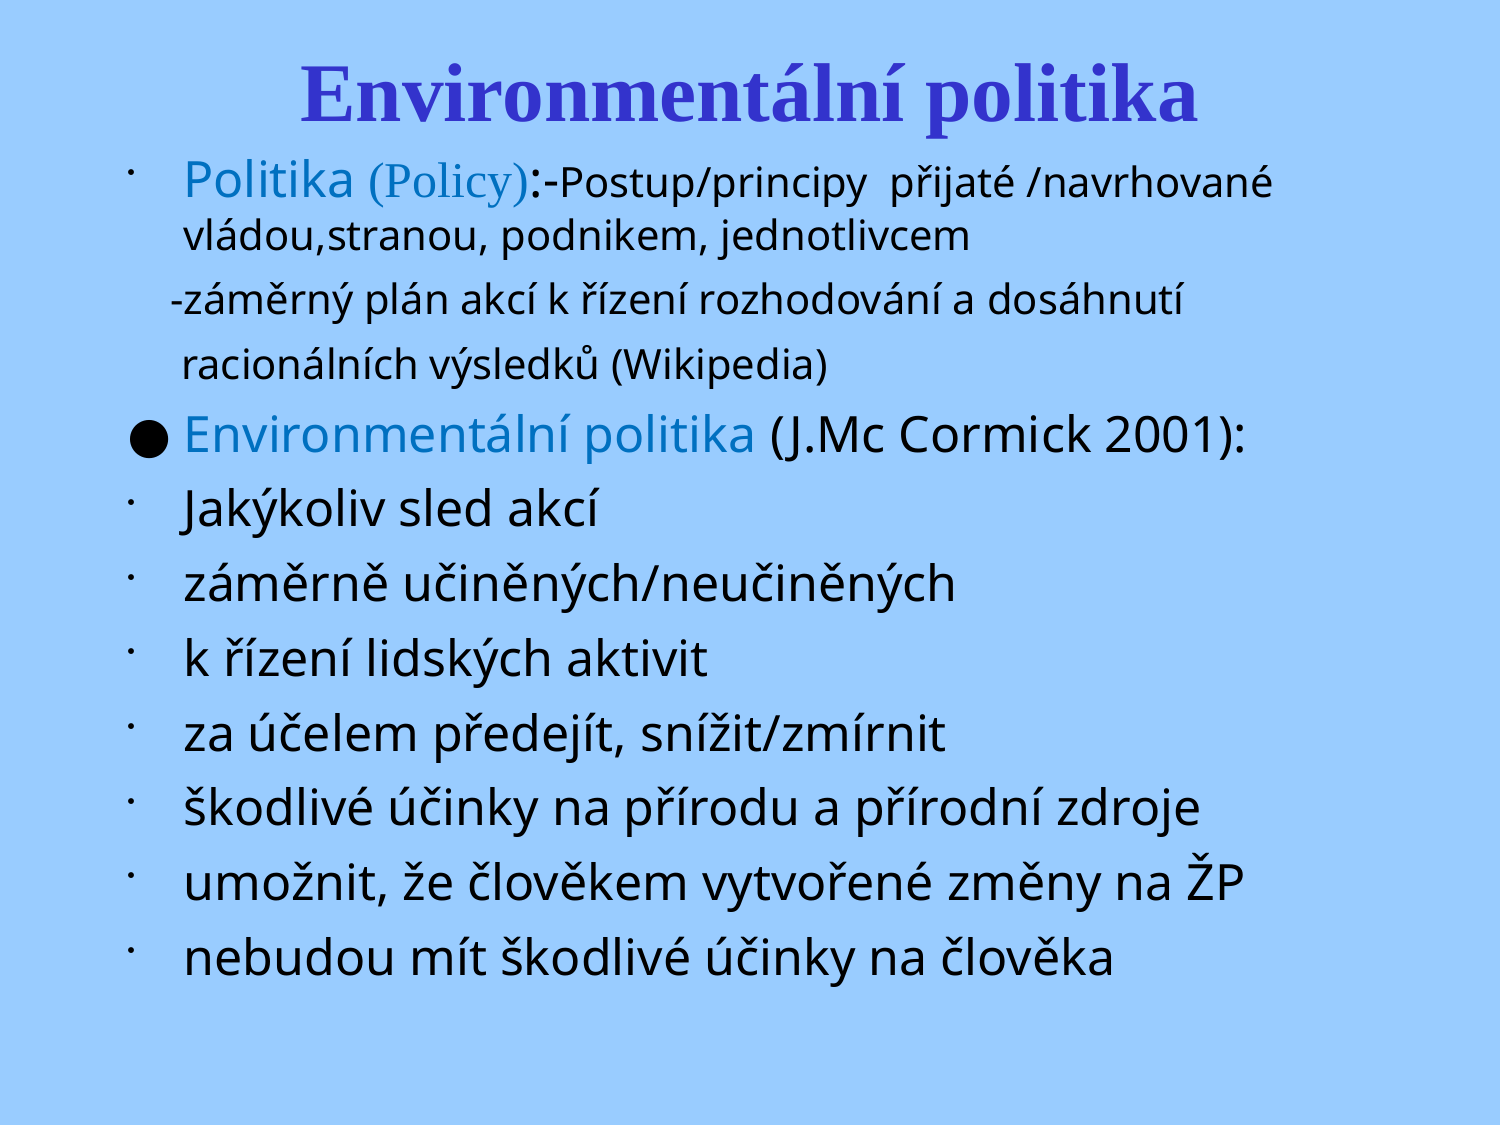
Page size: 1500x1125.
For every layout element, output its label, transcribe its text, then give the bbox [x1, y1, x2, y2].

list Politika (Policy):-Postup/principy přijaté /navrhované vládou,stranou, podnikem, jednotlivcem -záměrný plán akcí k řízení rozhodování a dosáhnutí racionálních výsledků (Wikipedia) ● Environmentální politika (J.Mc Cormick 2001): Jakýkoliv sled akcí záměrně učiněných/neučiněných k řízení lidských aktivit za účelem předejít, snížit/zmírnit škodlivé účinky na přírodu a přírodní zdroje umožnit, že člověkem vytvořené změny na ŽP nebudou mít škodlivé účinky na člověka [112, 140, 1388, 950]
title Environmentální politika [112, 35, 1388, 140]
